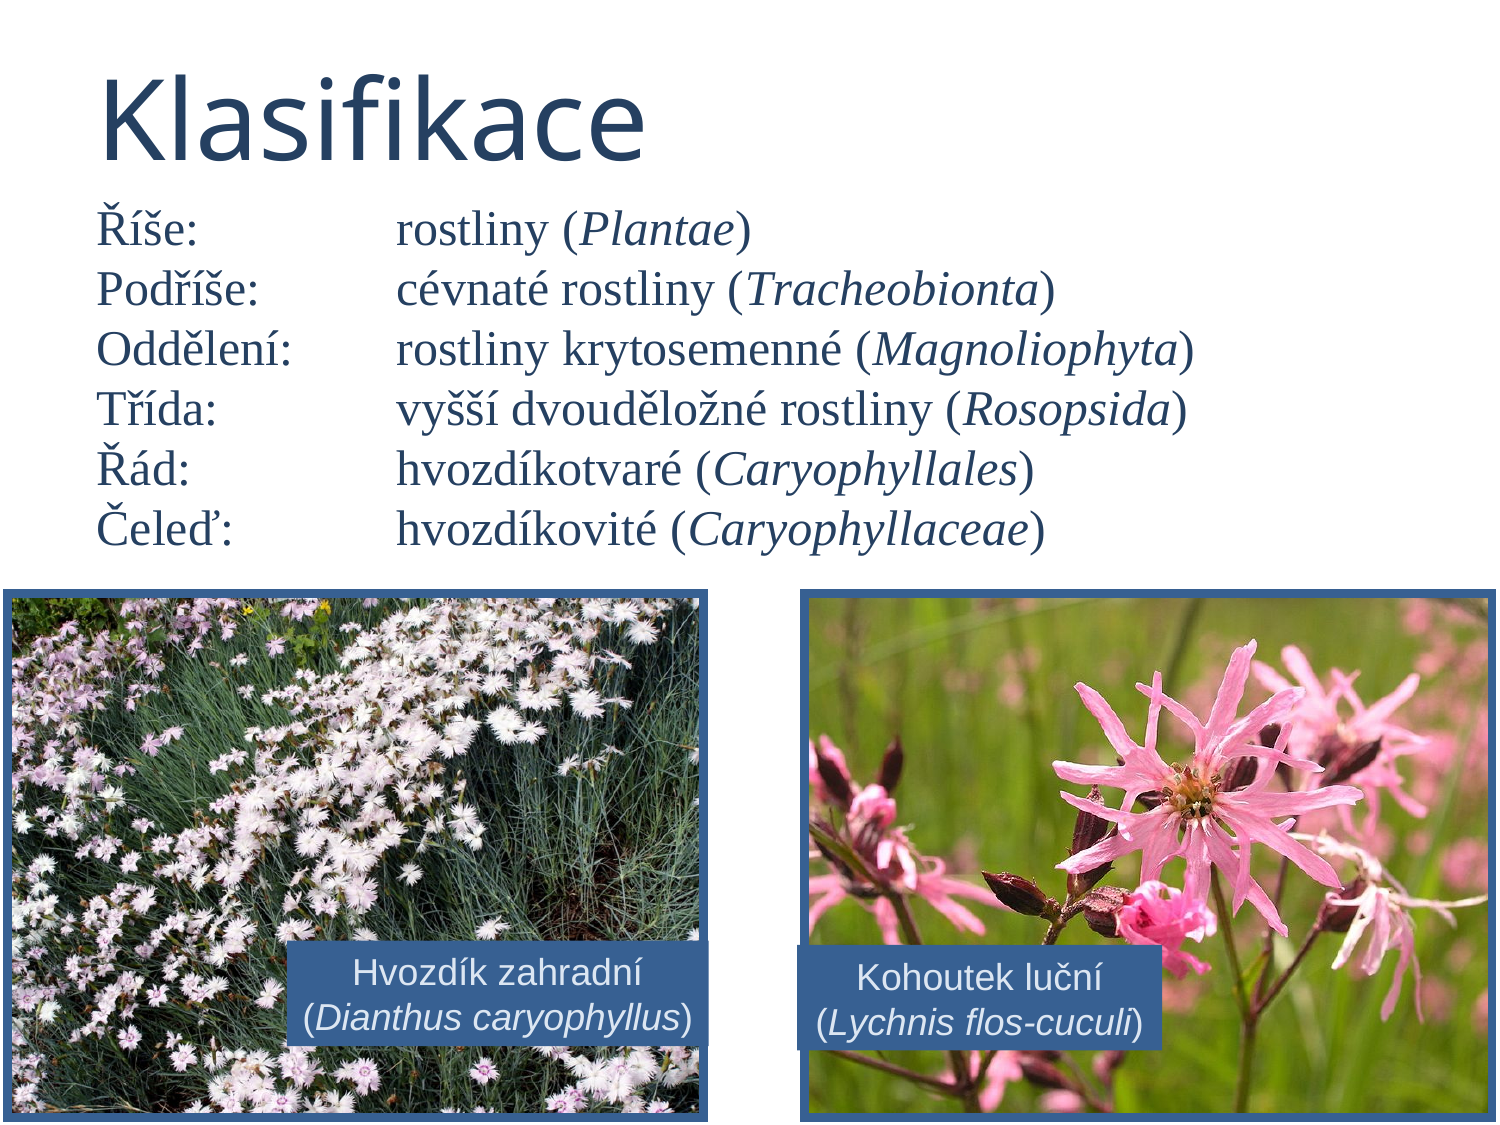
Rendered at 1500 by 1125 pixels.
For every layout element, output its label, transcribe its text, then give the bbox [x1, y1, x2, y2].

text_box Kohoutek luční (Lychnis flos-cuculi) [797, 944, 1163, 1051]
text_box Hvozdík zahradní (Dianthus caryophyllus) [286, 940, 709, 1047]
picture [808, 597, 1489, 1114]
picture [11, 597, 700, 1114]
title Klasifikace [81, 46, 750, 187]
text_box Říše: rostliny (Plantae) Podříše: cévnaté rostliny (Tracheobionta) Oddělení: rostliny krytosemenné (Magnoliophyta) Třída: vyšší dvouděložné rostliny (Rosopsida) Řád: hvozdíkotvaré (Caryophyllales) Čeleď: hvozdíkovité (Caryophyllaceae) [81, 187, 1290, 563]
